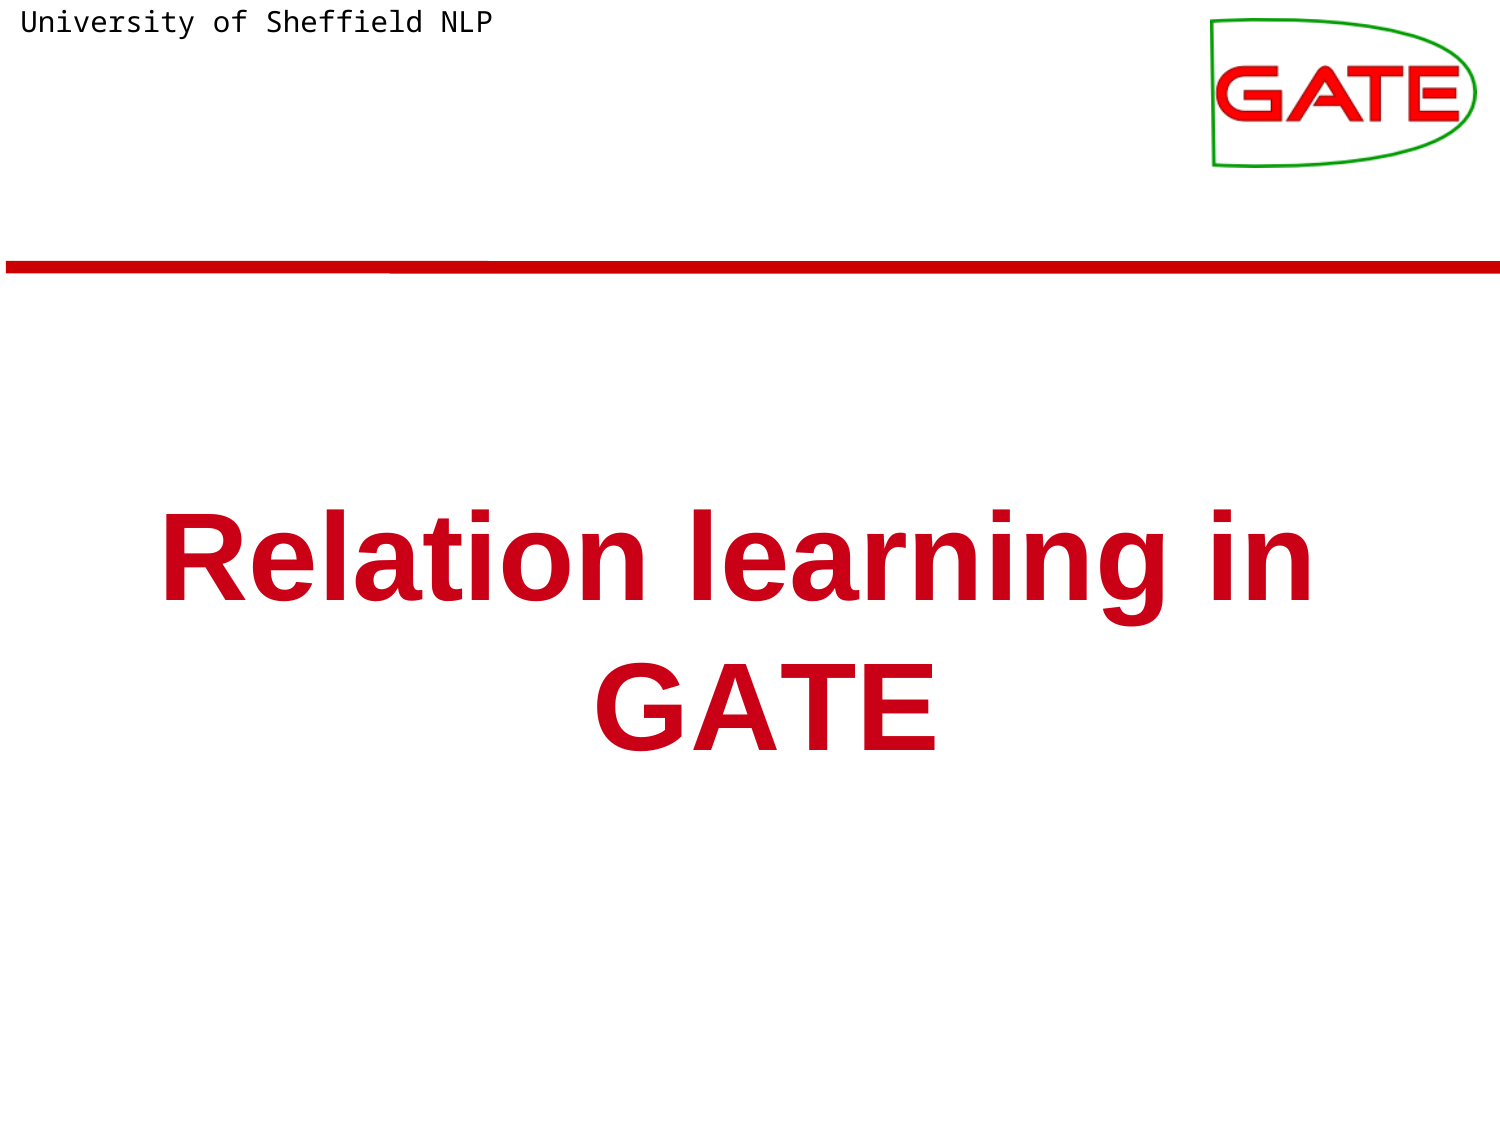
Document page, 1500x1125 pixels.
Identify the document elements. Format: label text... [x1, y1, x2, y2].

picture [1210, 18, 1477, 168]
subtitle Relation learning in GATE [59, 250, 1418, 1002]
